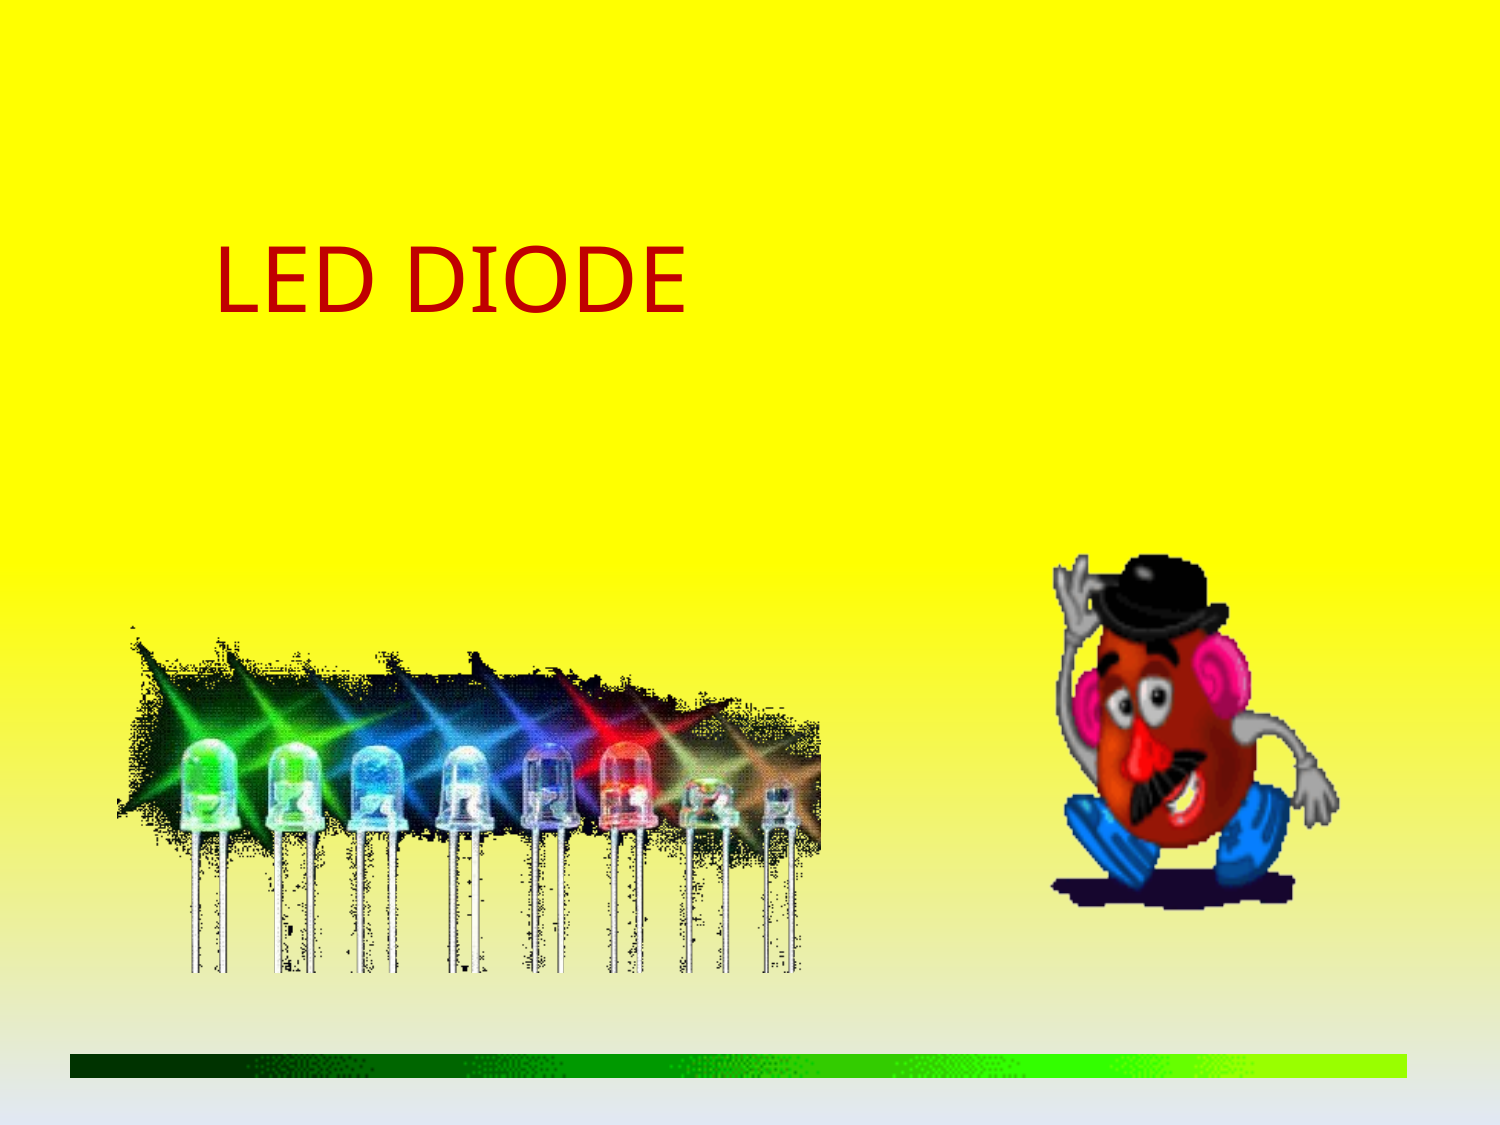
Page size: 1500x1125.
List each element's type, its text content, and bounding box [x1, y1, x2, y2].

picture [935, 445, 1349, 931]
title LED DIODE [70, 93, 832, 458]
picture [117, 492, 821, 973]
picture [70, 1054, 1407, 1078]
